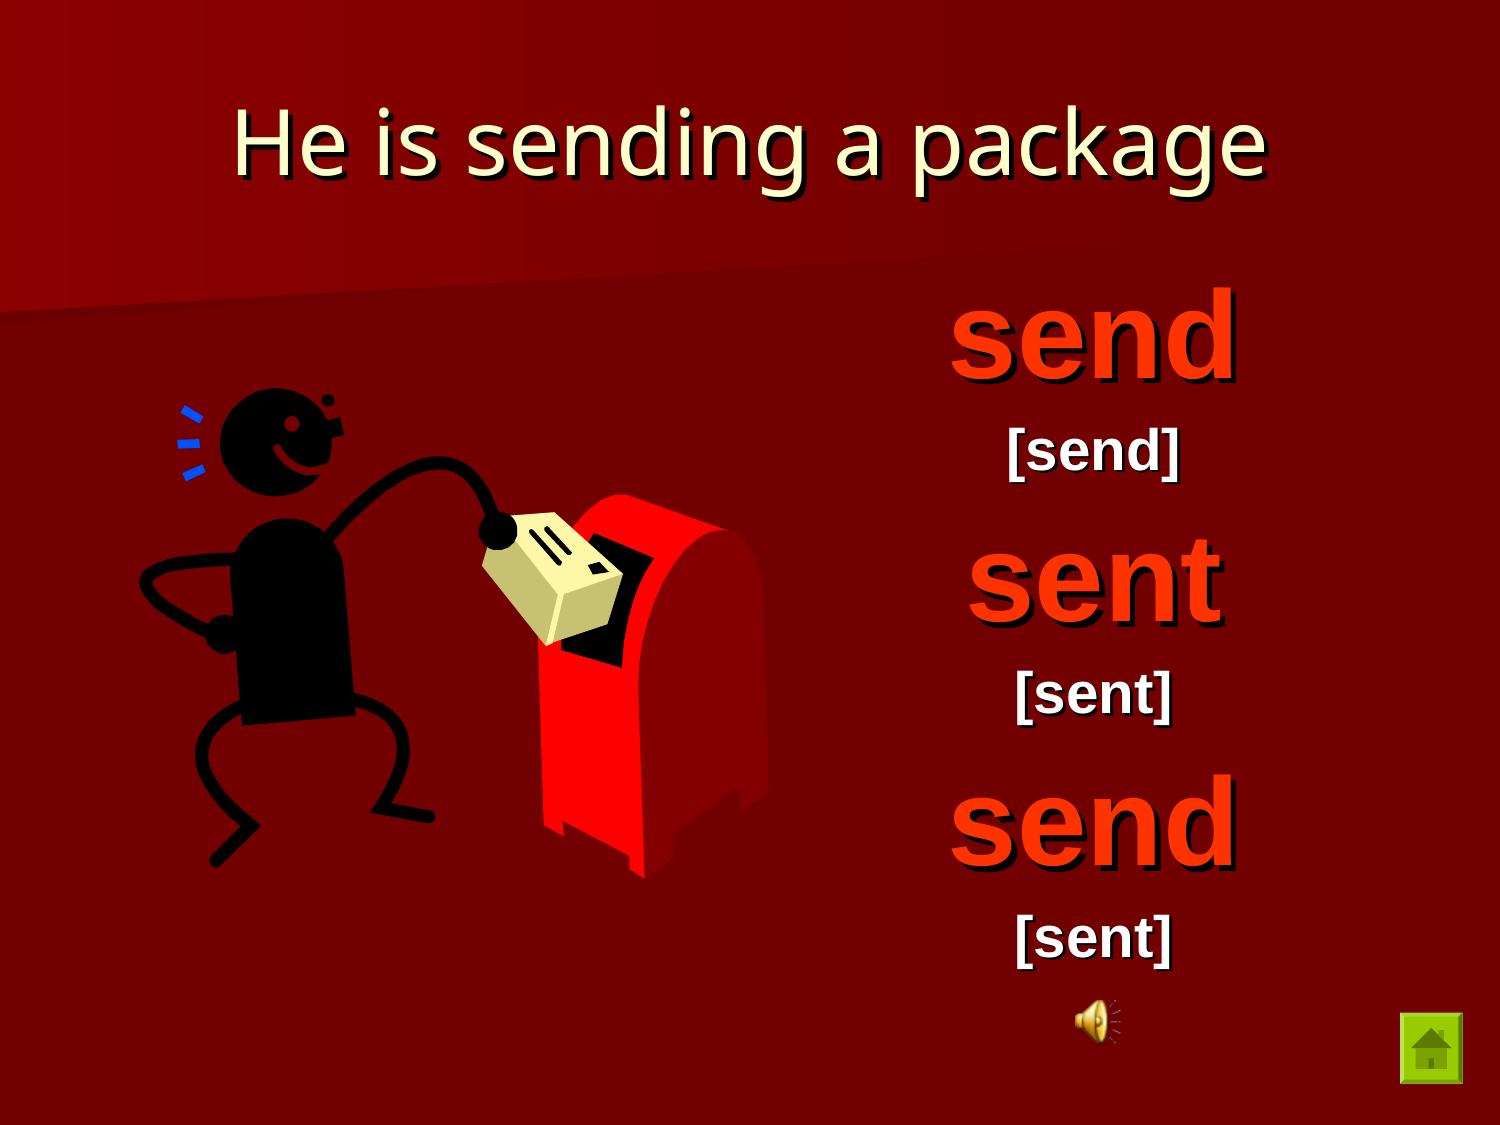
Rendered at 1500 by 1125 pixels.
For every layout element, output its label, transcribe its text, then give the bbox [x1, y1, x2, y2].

list send [send] sent [sent] send [sent] [762, 262, 1426, 1000]
picture [1074, 999, 1126, 1051]
picture [137, 387, 769, 879]
text_box [1401, 1012, 1463, 1084]
title He is sending a package [75, 45, 1426, 233]
